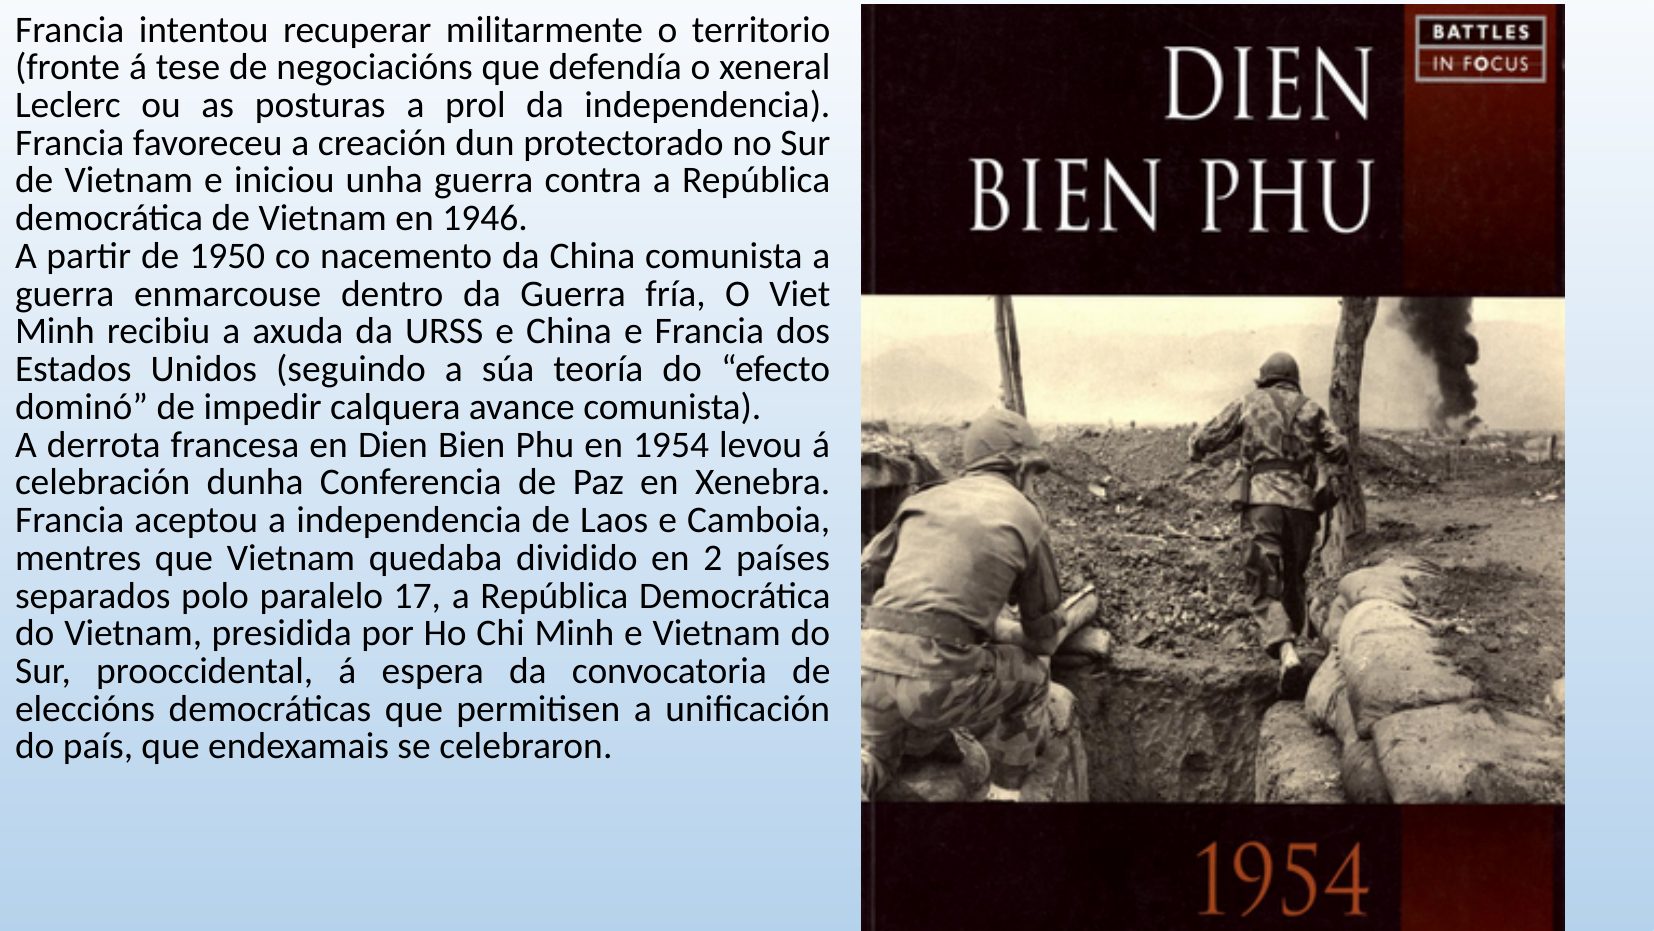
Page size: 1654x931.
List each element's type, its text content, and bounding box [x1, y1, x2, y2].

picture [861, 4, 1565, 931]
text_box Francia intentou recuperar militarmente o territorio (fronte á tese de negociacións que defendía o xeneral Leclerc ou as posturas a prol da independencia). Francia favoreceu a creación dun protectorado no Sur de Vietnam e iniciou unha guerra contra a República democrática de Vietnam en 1946. A partir de 1950 co nacemento da China comunista a guerra enmarcouse dentro da Guerra fría, O Viet Minh recibiu a axuda da URSS e China e Francia dos Estados Unidos (seguindo a súa teoría do “efecto dominó” de impedir calquera avance comunista). A derrota francesa en Dien Bien Phu en 1954 levou á celebración dunha Conferencia de Paz en Xenebra. Francia aceptou a independencia de Laos e Camboia, mentres que Vietnam quedaba dividido en 2 países separados polo paralelo 17, a República Democrática do Vietnam, presidida por Ho Chi Minh e Vietnam do Sur, prooccidental, á espera da convocatoria de eleccións democráticas que permitisen a unificación do país, que endexamais se celebraron. [0, 6, 847, 931]
